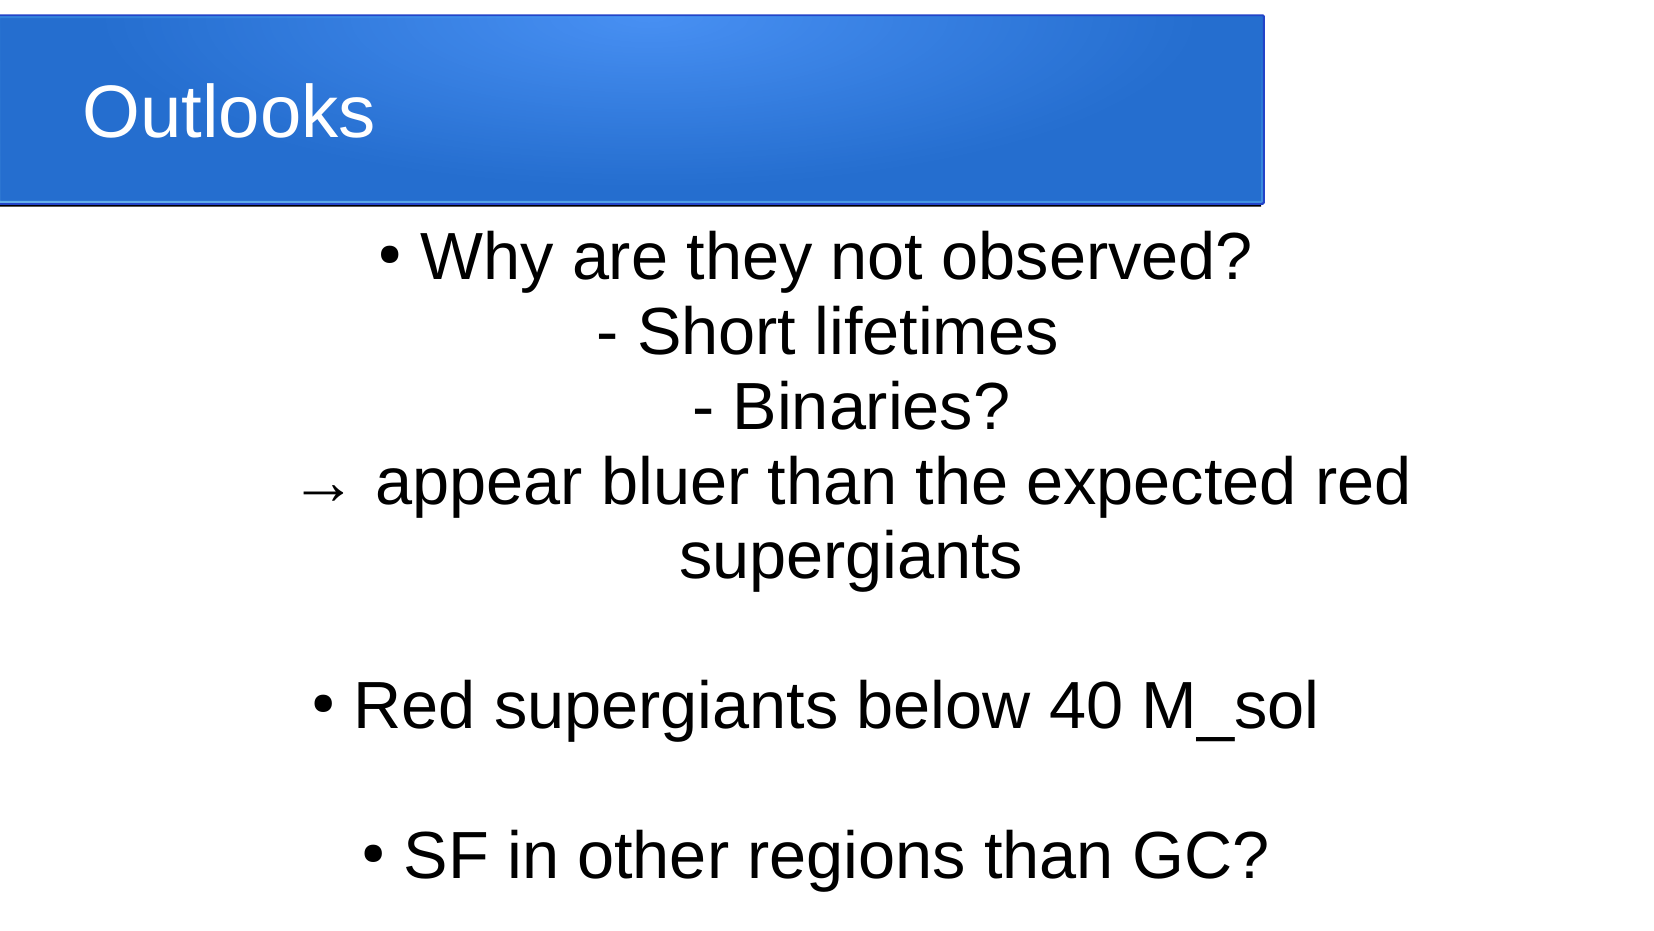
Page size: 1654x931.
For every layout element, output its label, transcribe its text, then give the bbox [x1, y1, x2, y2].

title Outlooks [82, 35, 1235, 189]
subtitle Why are they not observed? - Short lifetimes - Binaries? → appear bluer than the expected red supergiants Red supergiants below 40 M_sol SF in other regions than GC? [71, 219, 1561, 893]
